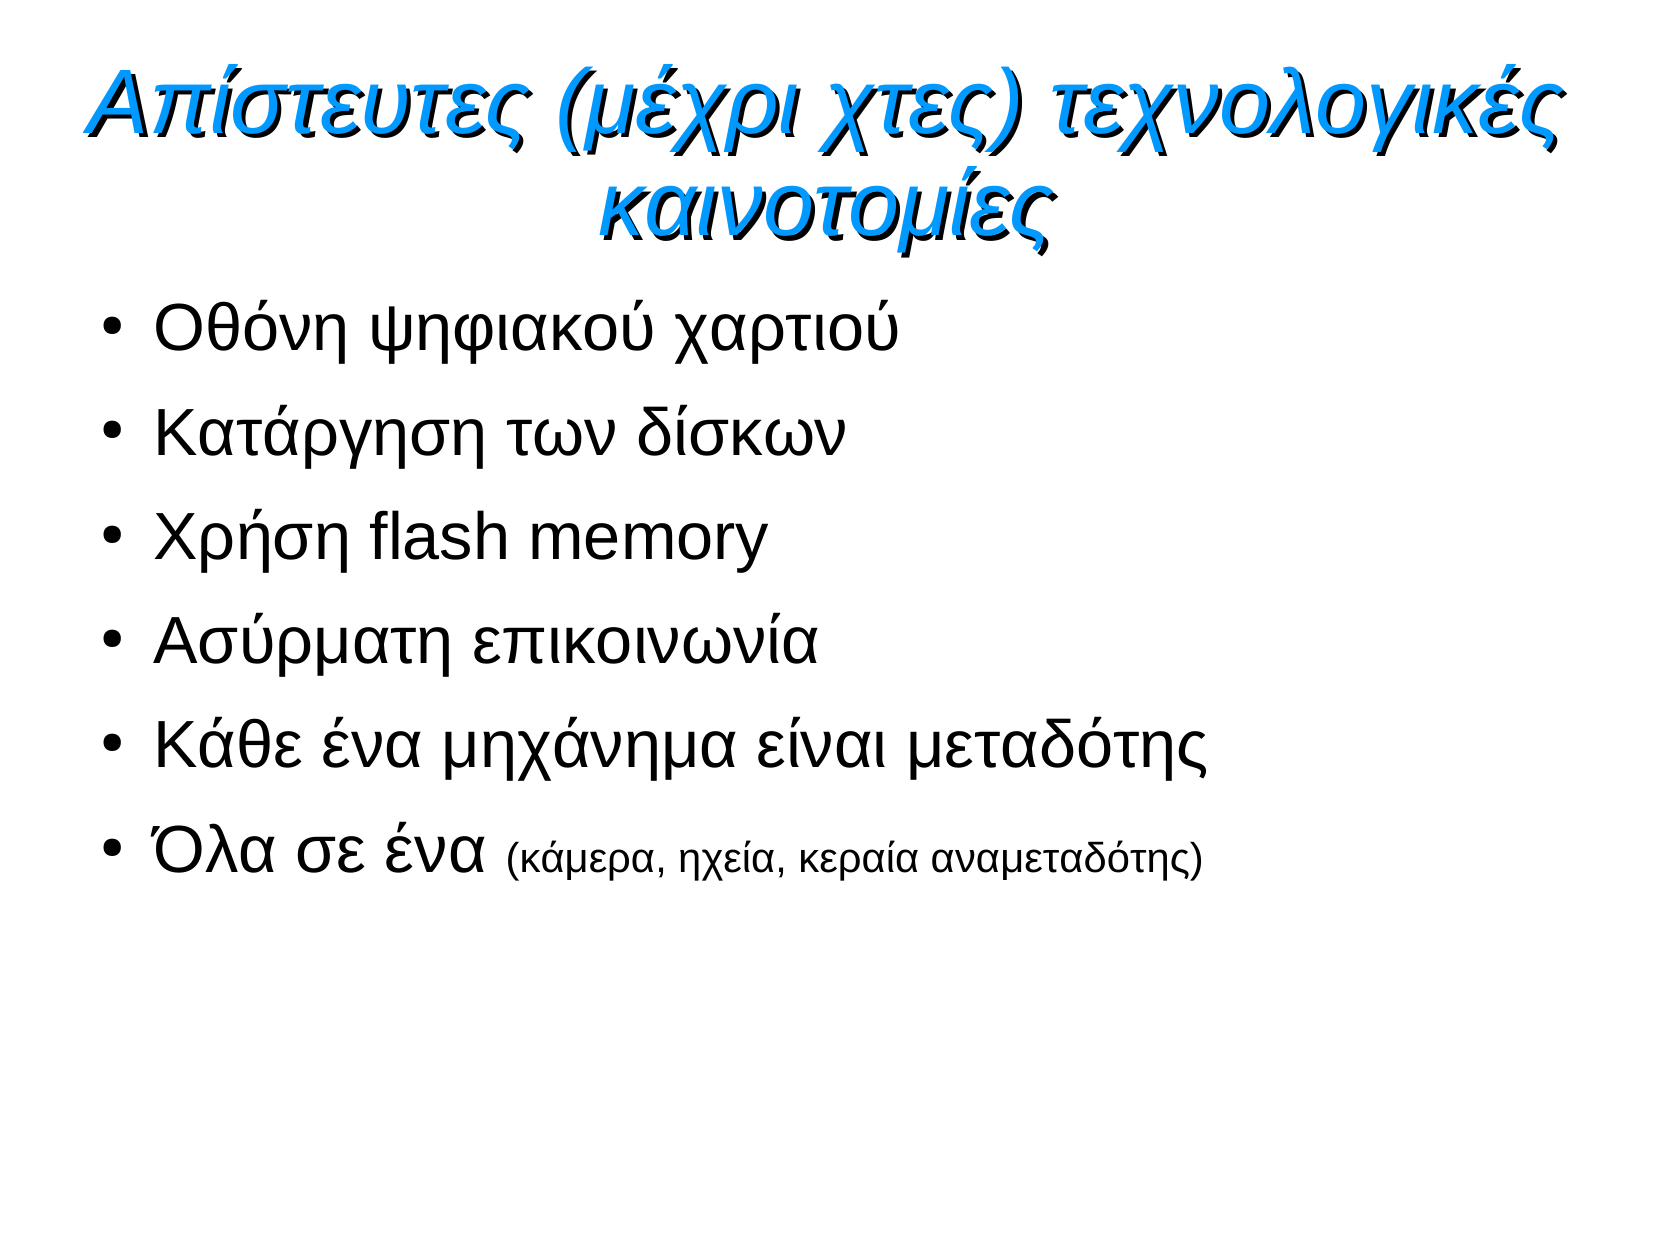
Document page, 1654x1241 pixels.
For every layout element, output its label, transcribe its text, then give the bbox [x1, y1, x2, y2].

list Οθόνη ψηφιακού χαρτιού Κατάργηση των δίσκων Χρήση flash memory Ασύρματη επικοινωνία Κάθε ένα μηχάνημα είναι μεταδότης Όλα σε ένα (κάμερα, ηχεία, κεραία αναμεταδότης) [82, 290, 1571, 1094]
title Απίστευτες (μέχρι χτες) τεχνολογικές καινοτομίες [82, 50, 1571, 256]
